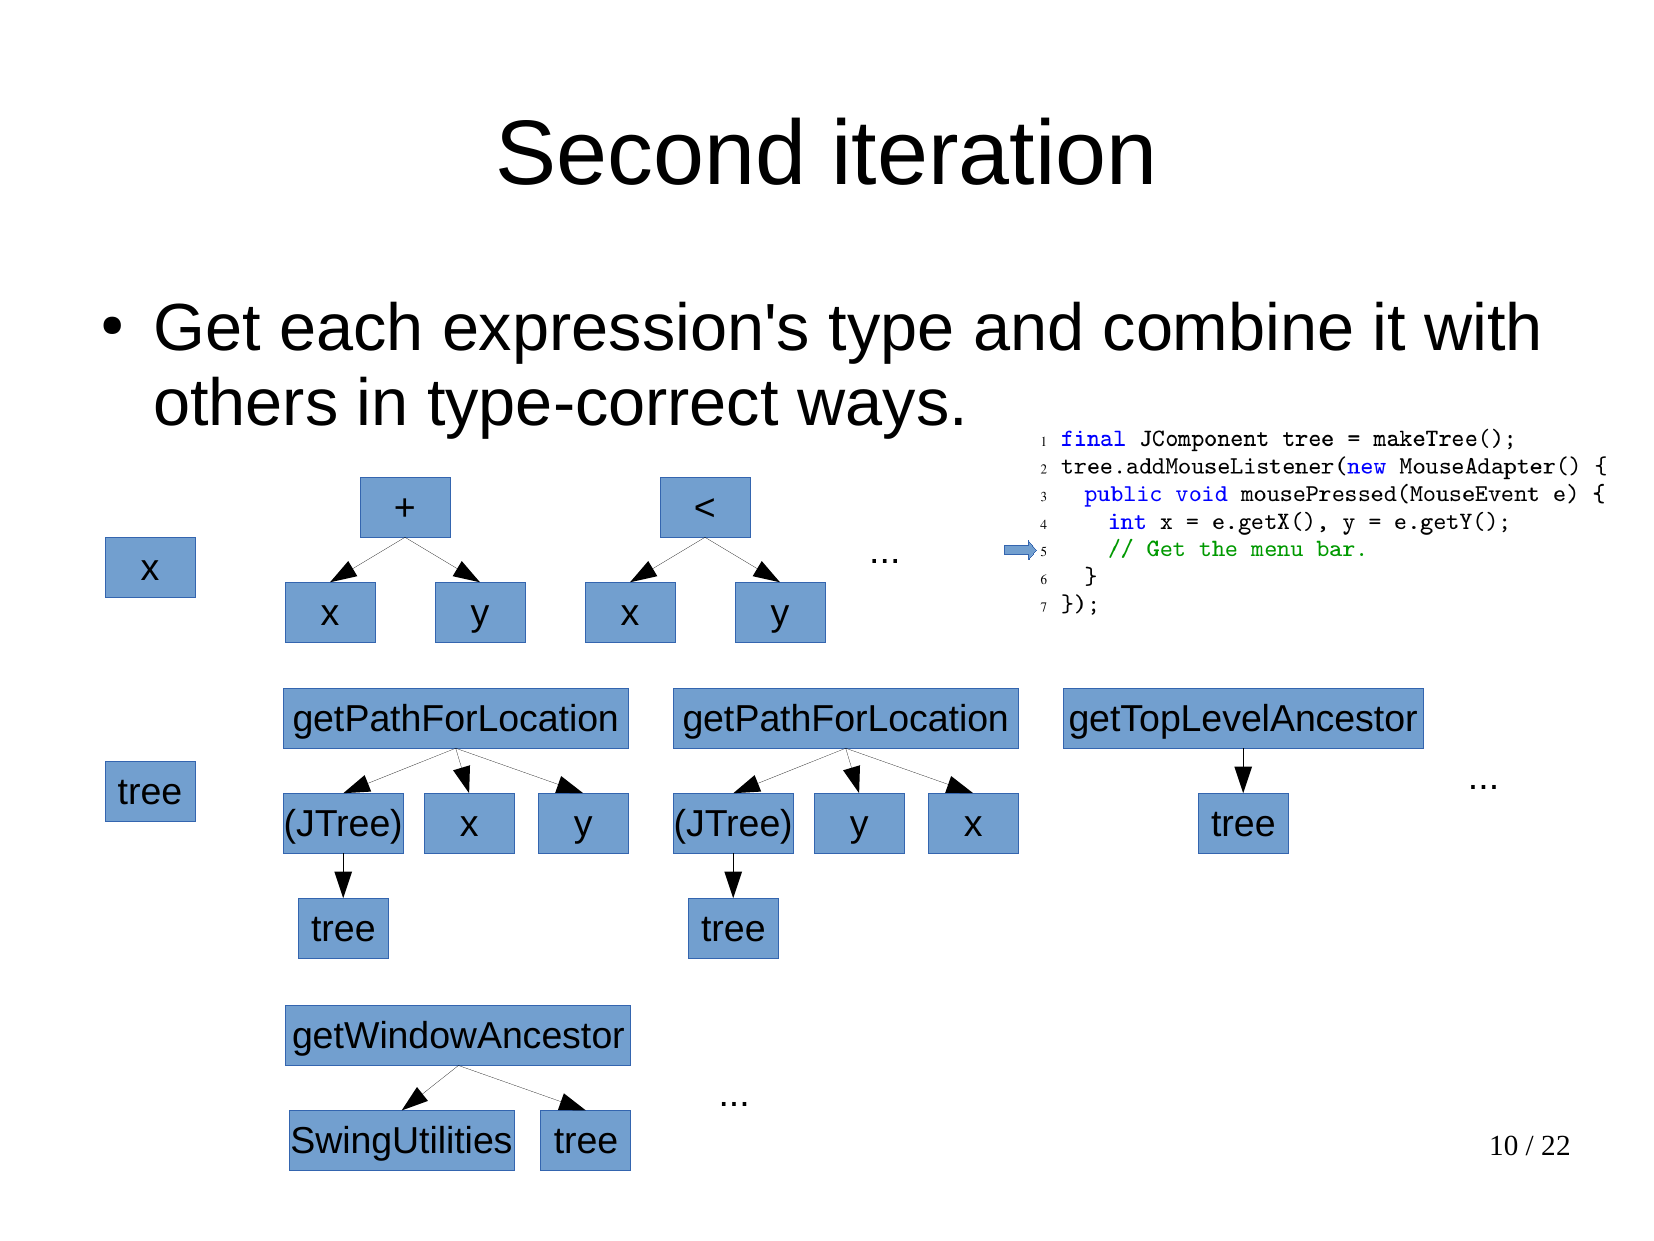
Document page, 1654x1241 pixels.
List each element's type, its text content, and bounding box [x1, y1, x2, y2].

text_box ... [703, 1065, 766, 1122]
list Get each expression's type and combine it with others in type-correct ways. [82, 290, 1571, 1010]
text_box ... [1453, 748, 1515, 806]
text_box getPathForLocation [283, 688, 629, 749]
text_box tree [540, 1110, 631, 1171]
text_box tree [688, 898, 779, 959]
text_box SwingUtilities [289, 1110, 515, 1171]
text_box x [424, 793, 515, 854]
text_box x [585, 582, 676, 643]
text_box tree [1198, 793, 1289, 854]
text_box getWindowAncestor [285, 1005, 631, 1066]
text_box getPathForLocation [673, 688, 1019, 749]
text_box (JTree) [673, 793, 794, 854]
title Second iteration [82, 49, 1571, 257]
text_box x [928, 793, 1019, 854]
text_box y [814, 793, 905, 854]
text_box y [735, 582, 826, 643]
text_box ... [854, 522, 916, 580]
text_box (JTree) [283, 793, 404, 854]
text_box x [105, 537, 196, 598]
text_box y [538, 793, 629, 854]
text_box tree [105, 761, 196, 822]
text_box x [285, 582, 376, 643]
text_box + [360, 477, 451, 538]
text_box getTopLevelAncestor [1063, 688, 1424, 749]
text_box y [435, 582, 526, 643]
text_box tree [298, 898, 389, 959]
text_box < [660, 477, 751, 538]
picture [1040, 428, 1606, 616]
text_box [1004, 540, 1037, 560]
